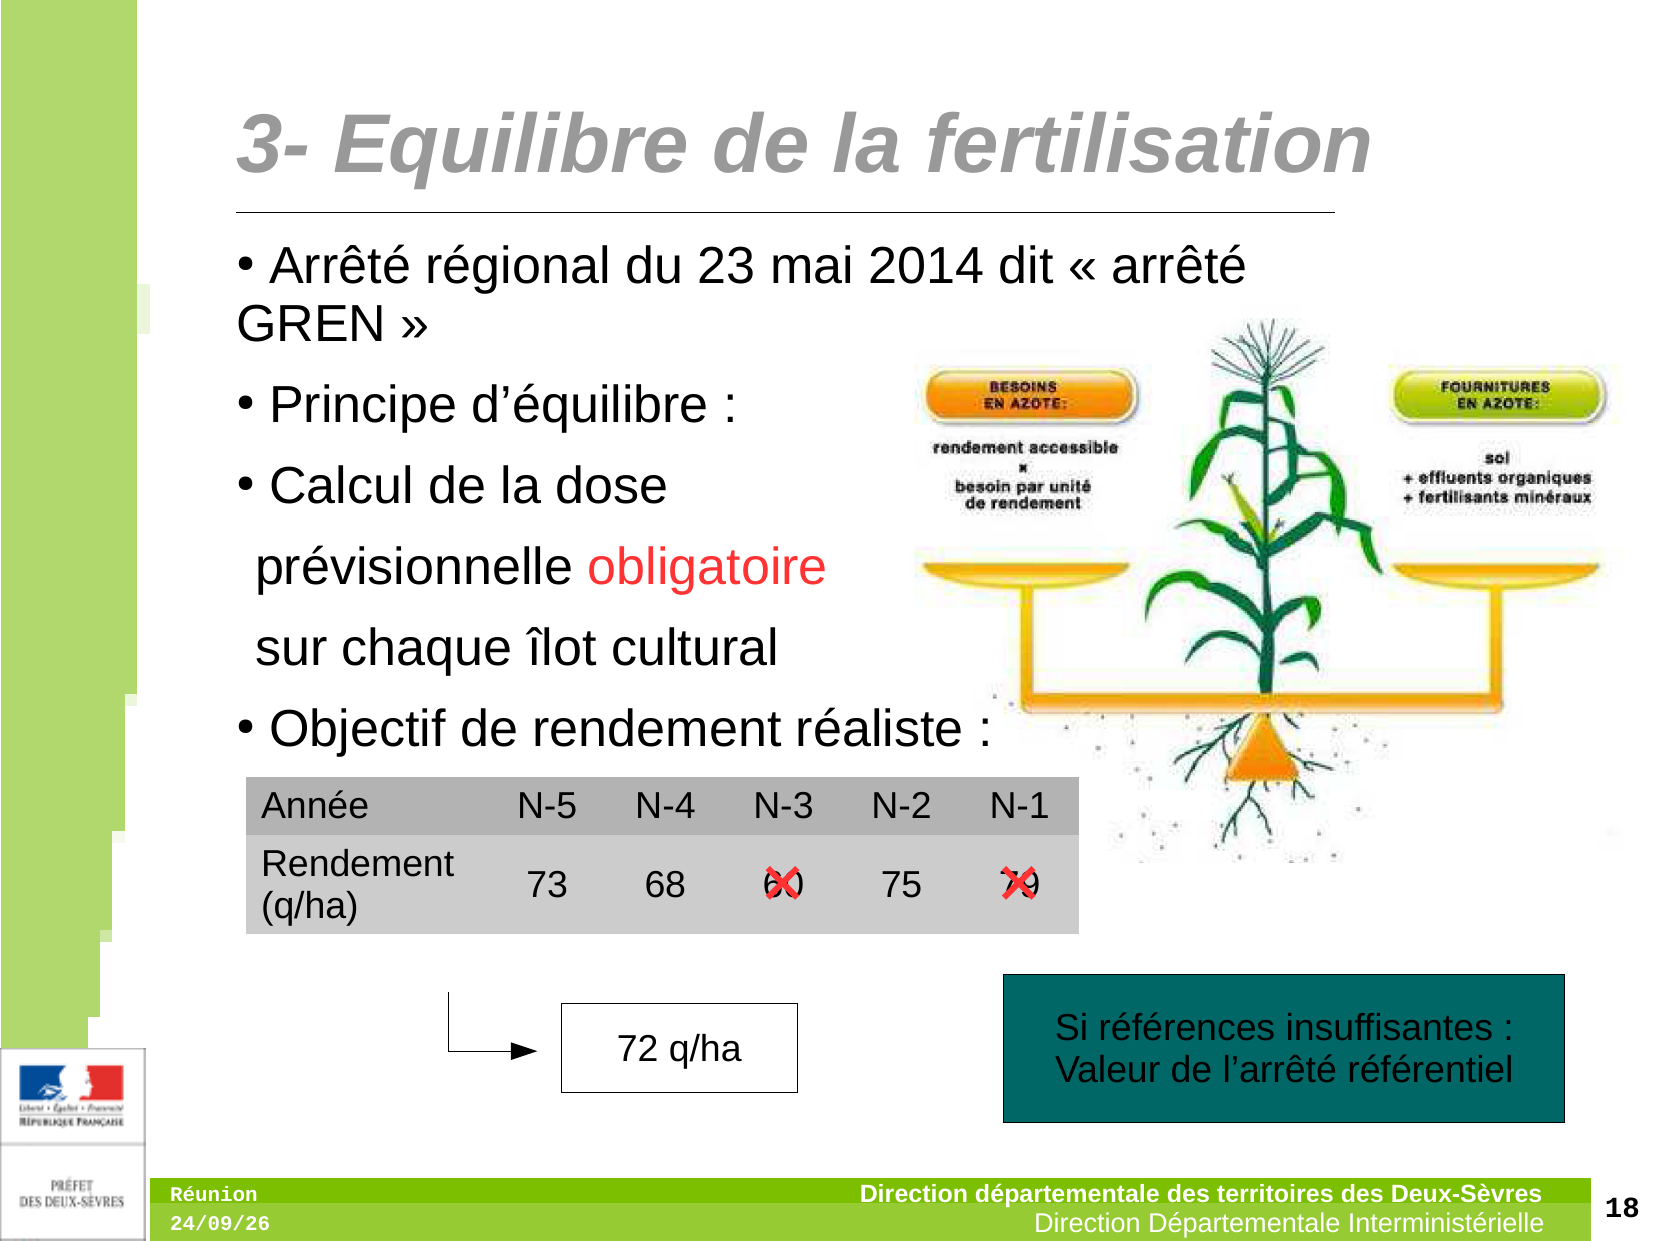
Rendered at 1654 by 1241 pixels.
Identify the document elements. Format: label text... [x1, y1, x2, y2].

picture [0, 0, 1654, 1241]
table_header Année [246, 777, 488, 835]
text_box 72 q/ha [561, 1003, 798, 1093]
table_header N-1 [961, 777, 1079, 835]
table_cell 68 [606, 835, 724, 934]
list Arrêté régional du 23 mai 2014 dit « arrêté GREN » Principe d’équilibre : Calcul de la dose prévisionnelle obligatoire sur chaque îlot cultural Objectif de rendement réaliste : [236, 236, 1359, 1123]
table_header N-4 [606, 777, 724, 835]
table_header N-5 [488, 777, 606, 835]
text_box Si références insuffisantes : Valeur de l’arrêté référentiel [1003, 974, 1565, 1123]
table_cell 79 [961, 835, 1079, 934]
table_cell 75 [843, 835, 961, 934]
table_cell 73 [488, 835, 606, 934]
table_cell 60 [724, 835, 843, 934]
table_header N-3 [724, 777, 843, 835]
table_header N-2 [843, 777, 961, 835]
title 3- Equilibre de la fertilisation [236, 69, 1447, 218]
table_cell Rendement (q/ha) [246, 835, 488, 934]
